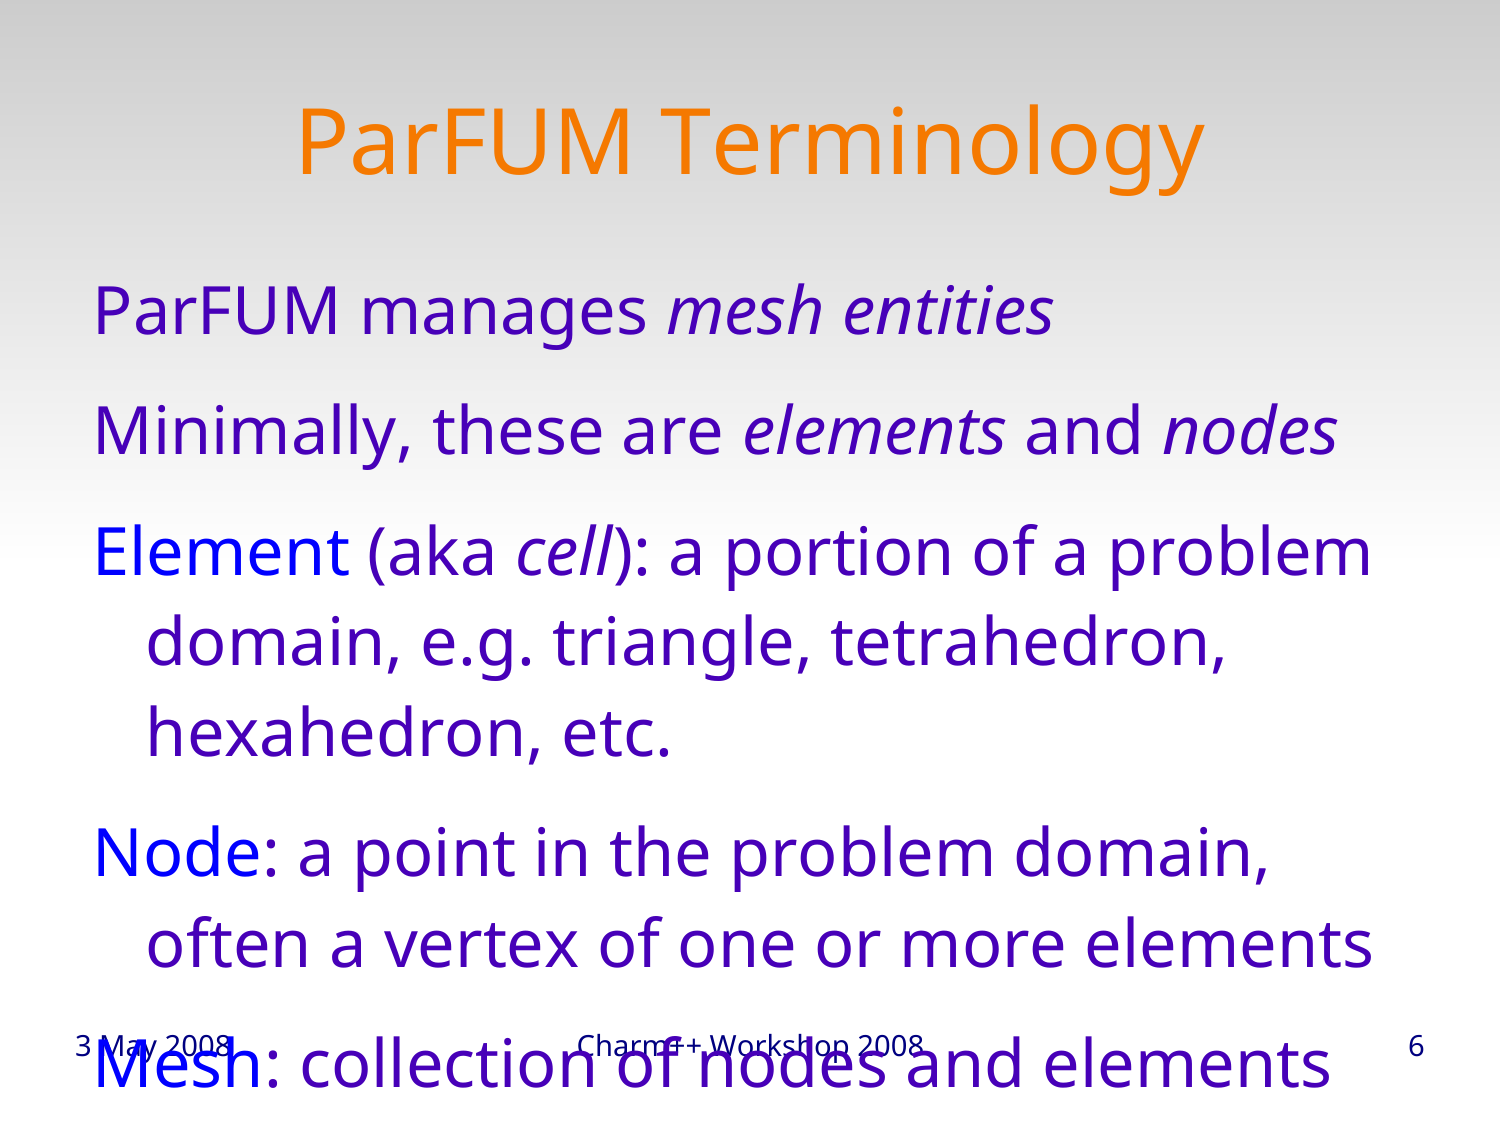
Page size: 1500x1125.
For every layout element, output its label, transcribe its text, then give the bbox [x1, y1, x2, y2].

list ParFUM manages mesh entities Minimally, these are elements and nodes Element (aka cell): a portion of a problem domain, e.g. triangle, tetrahedron, hexahedron, etc. Node: a point in the problem domain, often a vertex of one or more elements Mesh: collection of nodes and elements [75, 263, 1425, 991]
title ParFUM Terminology [75, 52, 1425, 226]
